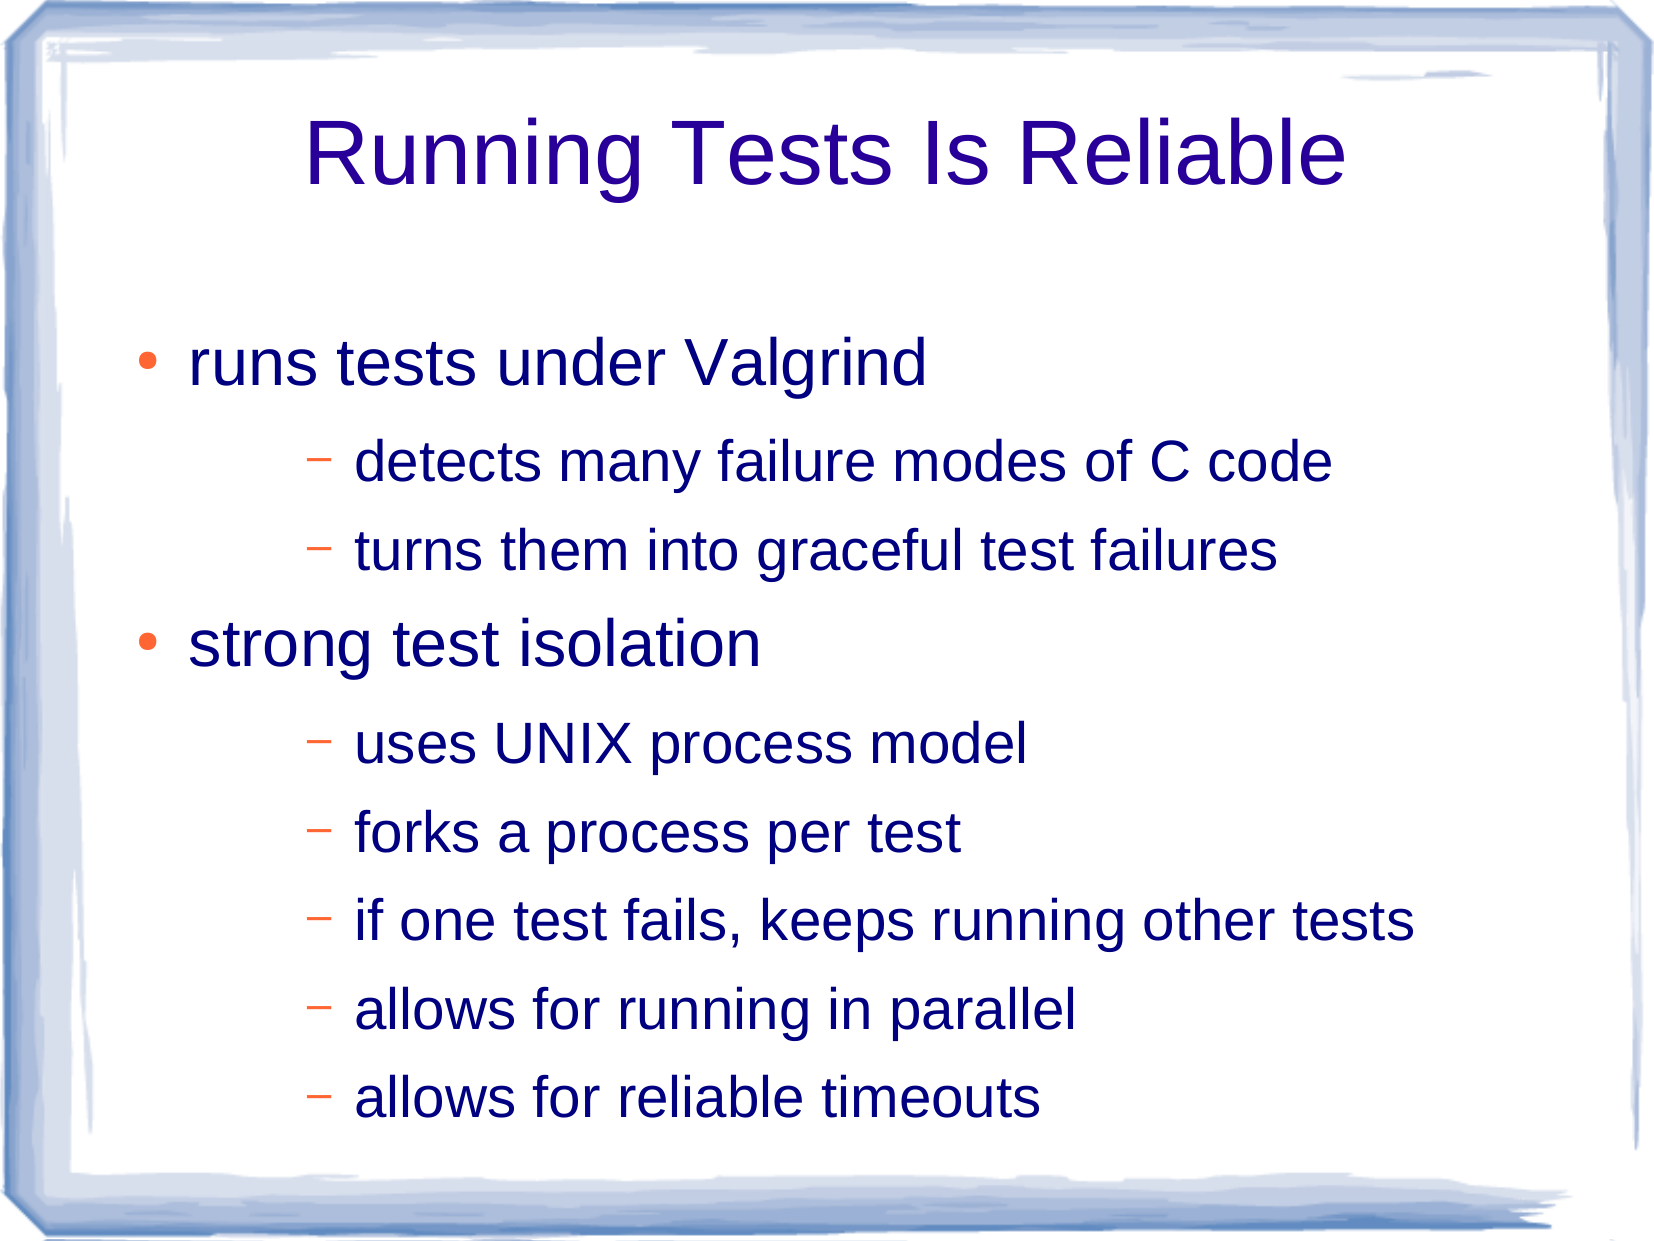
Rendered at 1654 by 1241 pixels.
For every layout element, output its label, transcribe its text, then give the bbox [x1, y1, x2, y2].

picture [0, 0, 1654, 1241]
list runs tests under Valgrind detects many failure modes of C code turns them into graceful test failures strong test isolation uses UNIX process model forks a process per test if one test fails, keeps running other tests allows for running in parallel allows for reliable timeouts [118, 324, 1571, 1131]
title Running Tests Is Reliable [82, 56, 1571, 250]
